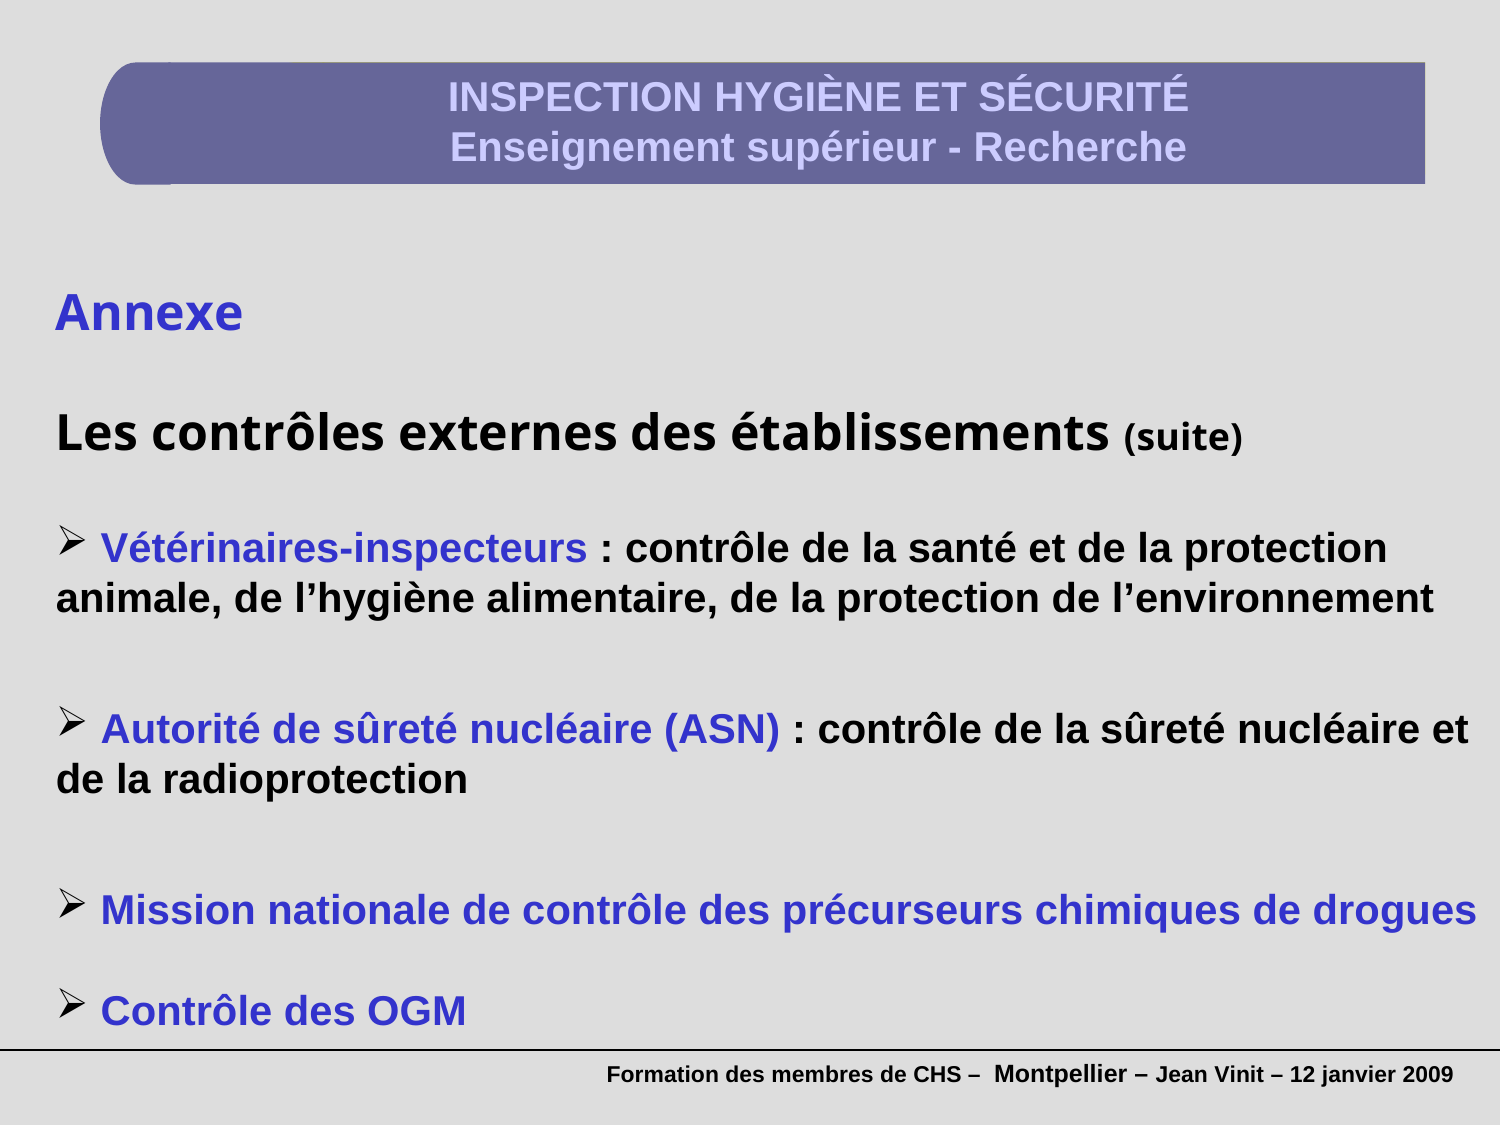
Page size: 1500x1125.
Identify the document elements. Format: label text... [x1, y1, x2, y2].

text_box Annexe Les contrôles externes des établissements (suite) Vétérinaires-inspecteurs : contrôle de la santé et de la protection animale, de l’hygiène alimentaire, de la protection de l’environnement Autorité de sûreté nucléaire (ASN) : contrôle de la sûreté nucléaire et de la radioprotection Mission nationale de contrôle des précurseurs chimiques de drogues Contrôle des OGM [41, 212, 1500, 1039]
